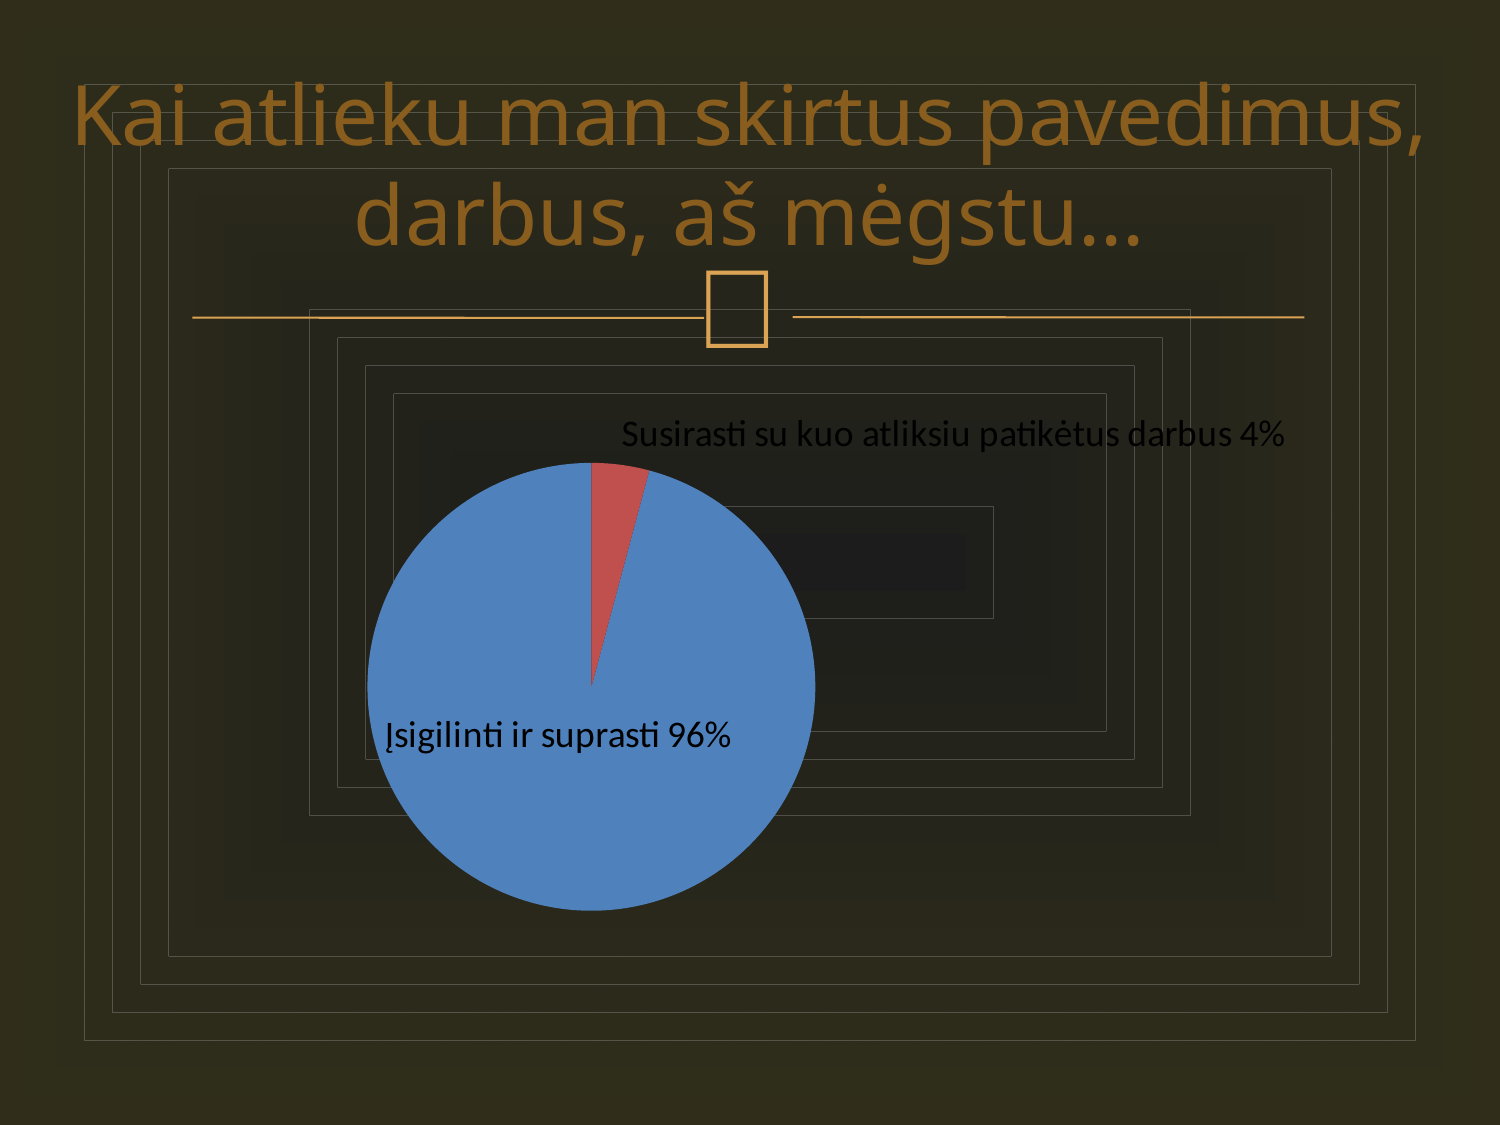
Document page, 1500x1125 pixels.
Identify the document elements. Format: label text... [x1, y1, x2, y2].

chart [114, 368, 1386, 1005]
title Kai atlieku man skirtus pavedimus, darbus, aš mėgstu... [41, 54, 1459, 228]
